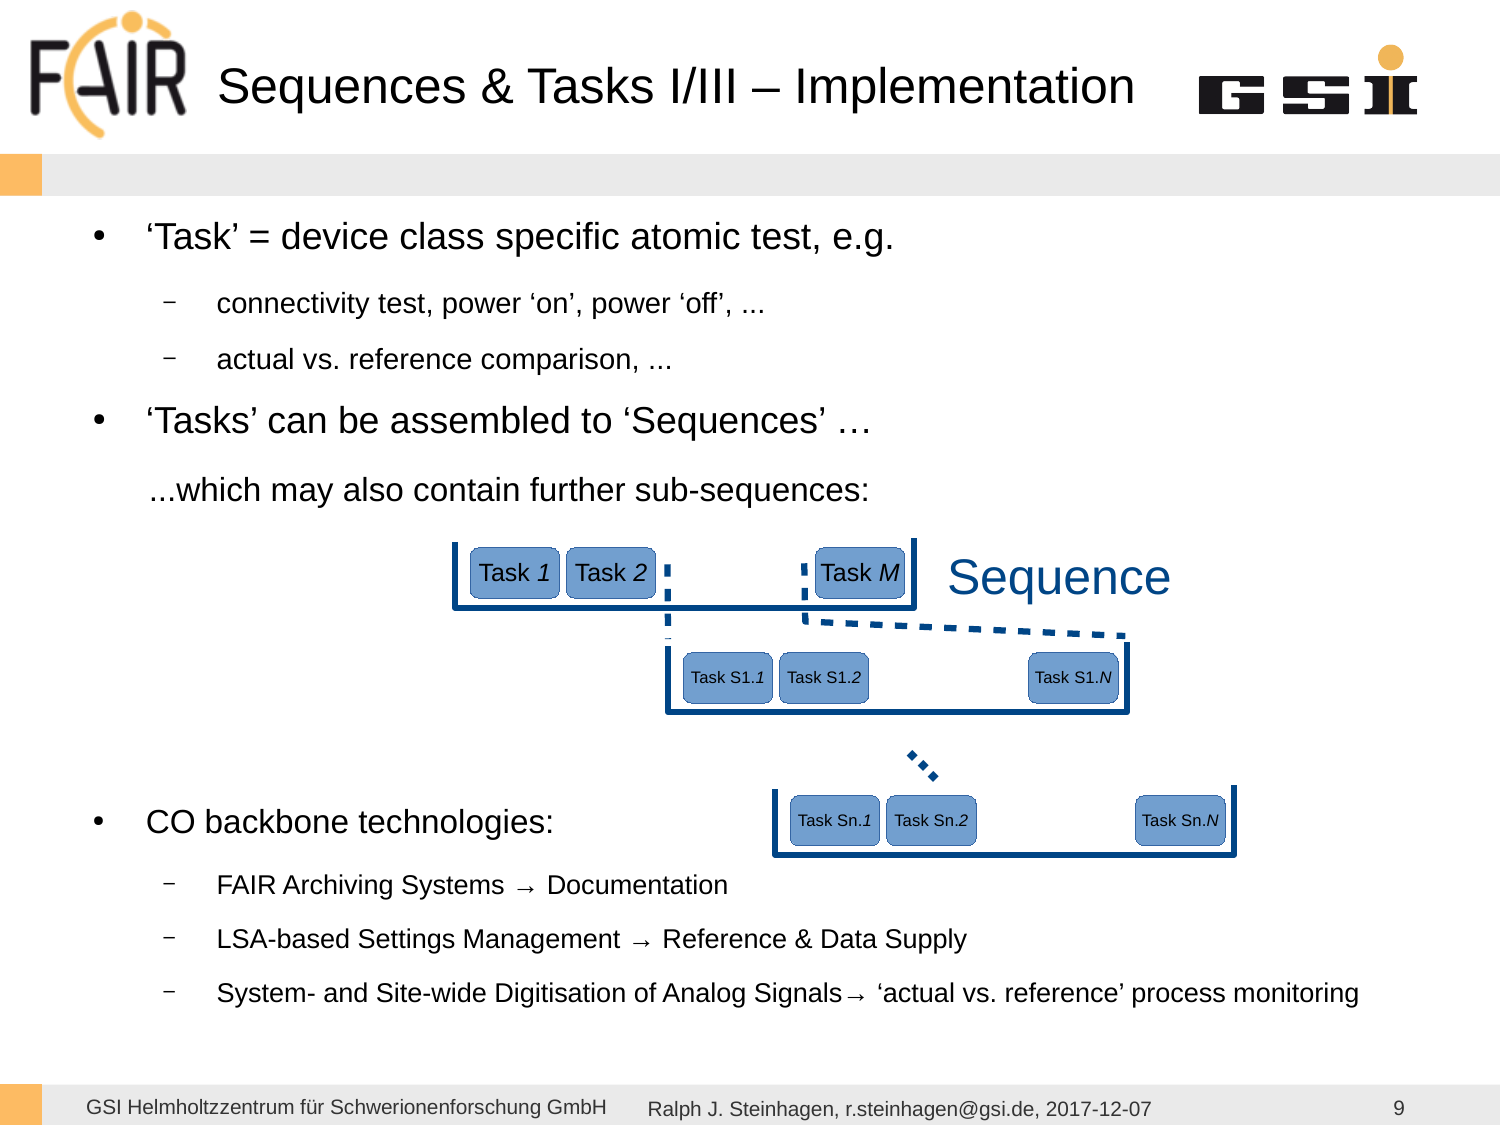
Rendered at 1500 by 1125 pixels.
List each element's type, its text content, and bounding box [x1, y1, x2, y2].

picture [1197, 42, 1419, 117]
text_box Task S1.1 [683, 652, 773, 704]
title Sequences & Tasks I/III – Implementation [217, 20, 1180, 147]
text_box Task 2 [566, 547, 656, 599]
list ‘Task’ = device class specific atomic test, e.g. connectivity test, power ‘on’, power ‘off’, ... actual vs. reference comparison, ... ‘Tasks’ can be assembled to ‘Sequences’ … ...which may also contain further sub-sequences: CO backbone technologies: FAIR Archiving Systems → Documentation LSA-based Settings Management → Reference & Data Supply System- and Site-wide Digitisation of Analog Signals→ ‘actual vs. reference’ process monitoring [75, 215, 1425, 1055]
text_box Task M [815, 547, 905, 599]
text_box Task 1 [470, 547, 560, 599]
text_box Task Sn.1 [790, 795, 880, 846]
text_box ... [927, 702, 940, 709]
text_box Task Sn.N [1135, 795, 1226, 846]
text_box Task S1.N [1028, 652, 1119, 704]
picture [30, 9, 187, 141]
text_box ... [873, 715, 998, 827]
text_box Sequence [932, 542, 1219, 613]
text_box Task Sn.2 [886, 795, 977, 846]
text_box Task S1.2 [779, 652, 869, 704]
